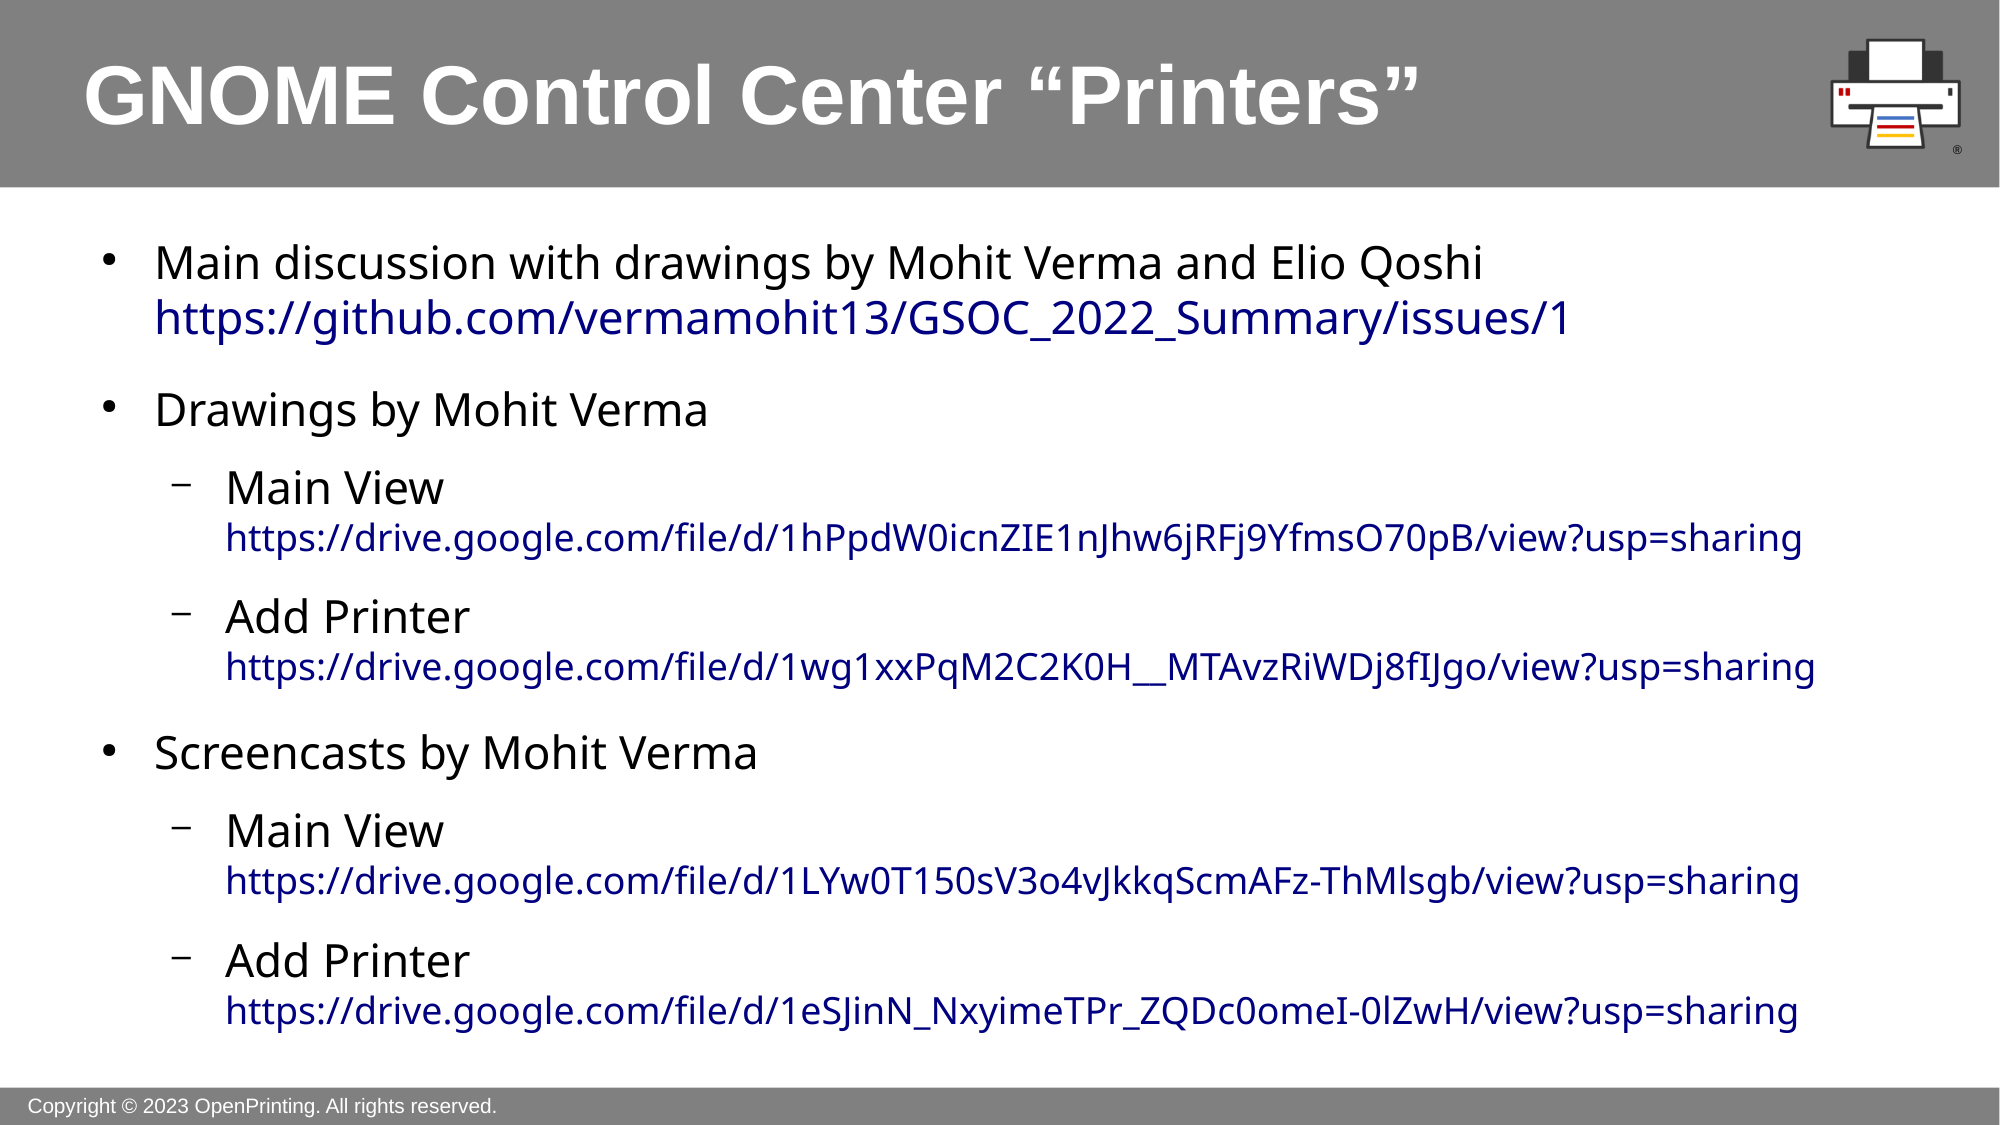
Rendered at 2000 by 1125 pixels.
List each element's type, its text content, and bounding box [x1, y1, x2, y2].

title GNOME Control Center “Printers” [75, 7, 1786, 175]
list Main discussion with drawings by Mohit Verma and Elio Qoshi https://github.com/vermamohit13/GSOC_2022_Summary/issues/1 Drawings by Mohit Verma Main View https://drive.google.com/file/d/1hPpdW0icnZIE1nJhw6jRFj9YfmsO70pB/view?usp=sharing Add Printer https://drive.google.com/file/d/1wg1xxPqM2C2K0H__MTAvzRiWDj8fIJgo/view?usp=sharing Screencasts by Mohit Verma Main View https://drive.google.com/file/d/1LYw0T150sV3o4vJkkqScmAFz-ThMlsgb/view?usp=sharing Add Printer https://drive.google.com/file/d/1eSJinN_NxyimeTPr_ZQDc0omeI-0lZwH/view?usp=sharing [75, 224, 1936, 1067]
picture [1825, 33, 1966, 154]
